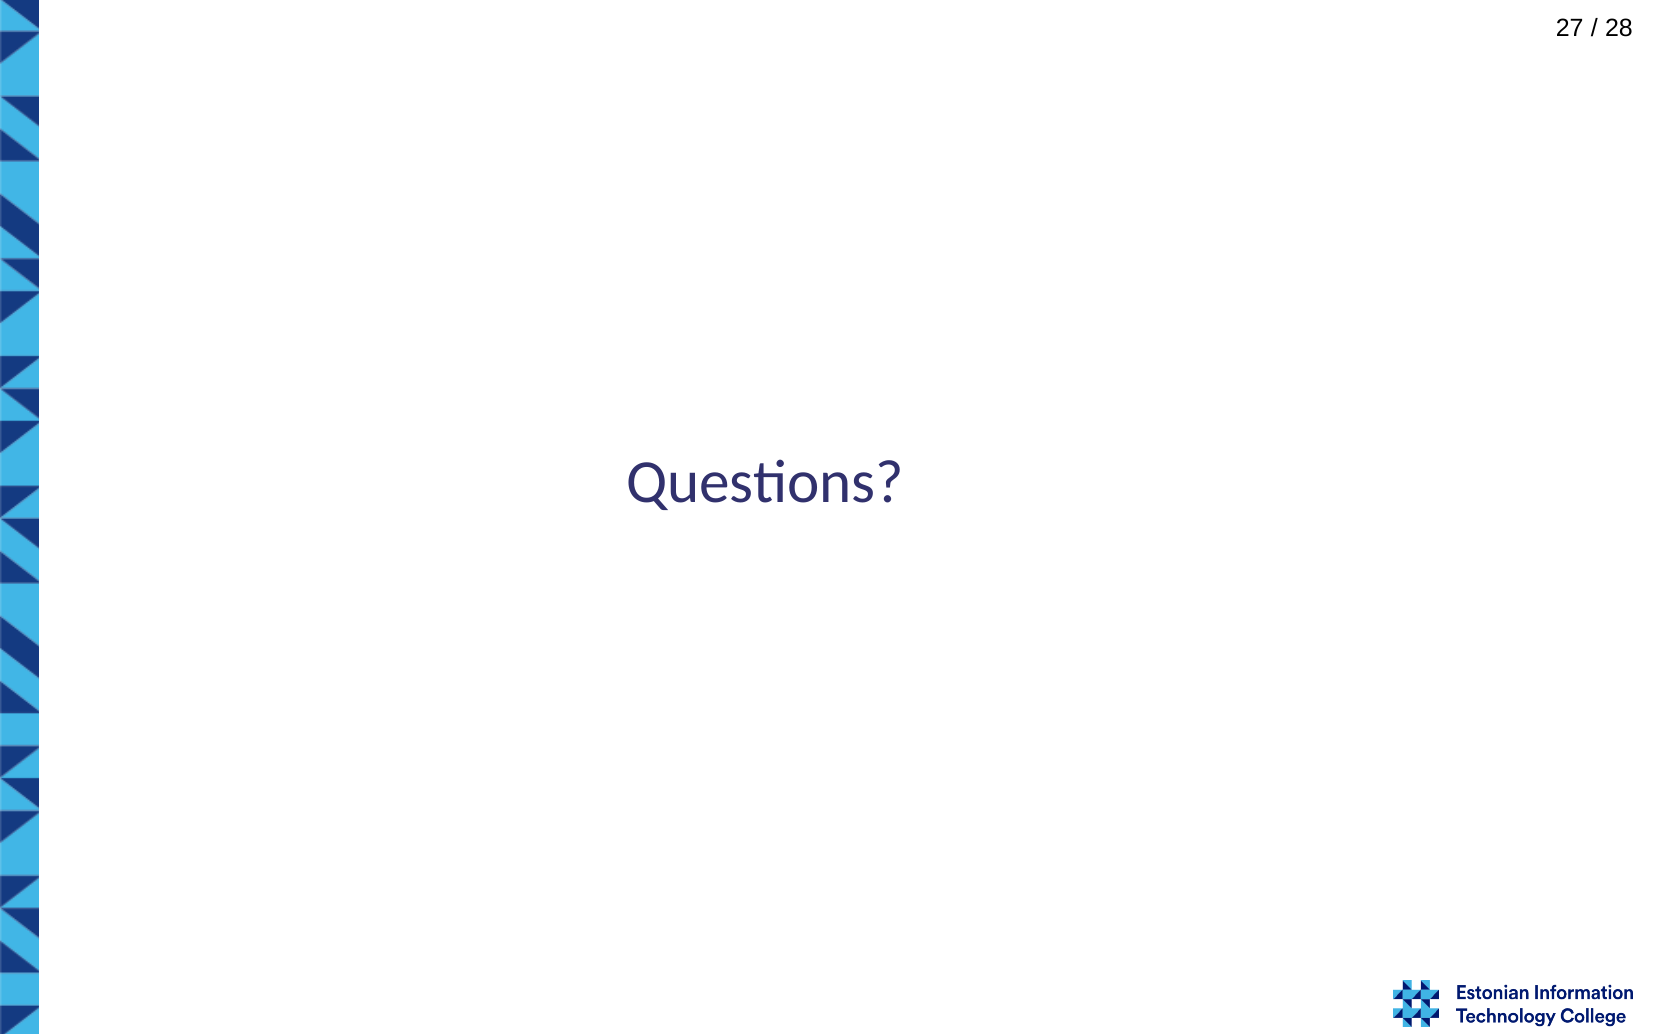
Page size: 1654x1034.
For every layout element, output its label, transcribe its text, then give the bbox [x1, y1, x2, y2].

picture [1393, 980, 1633, 1027]
title Questions? [625, 431, 1044, 544]
